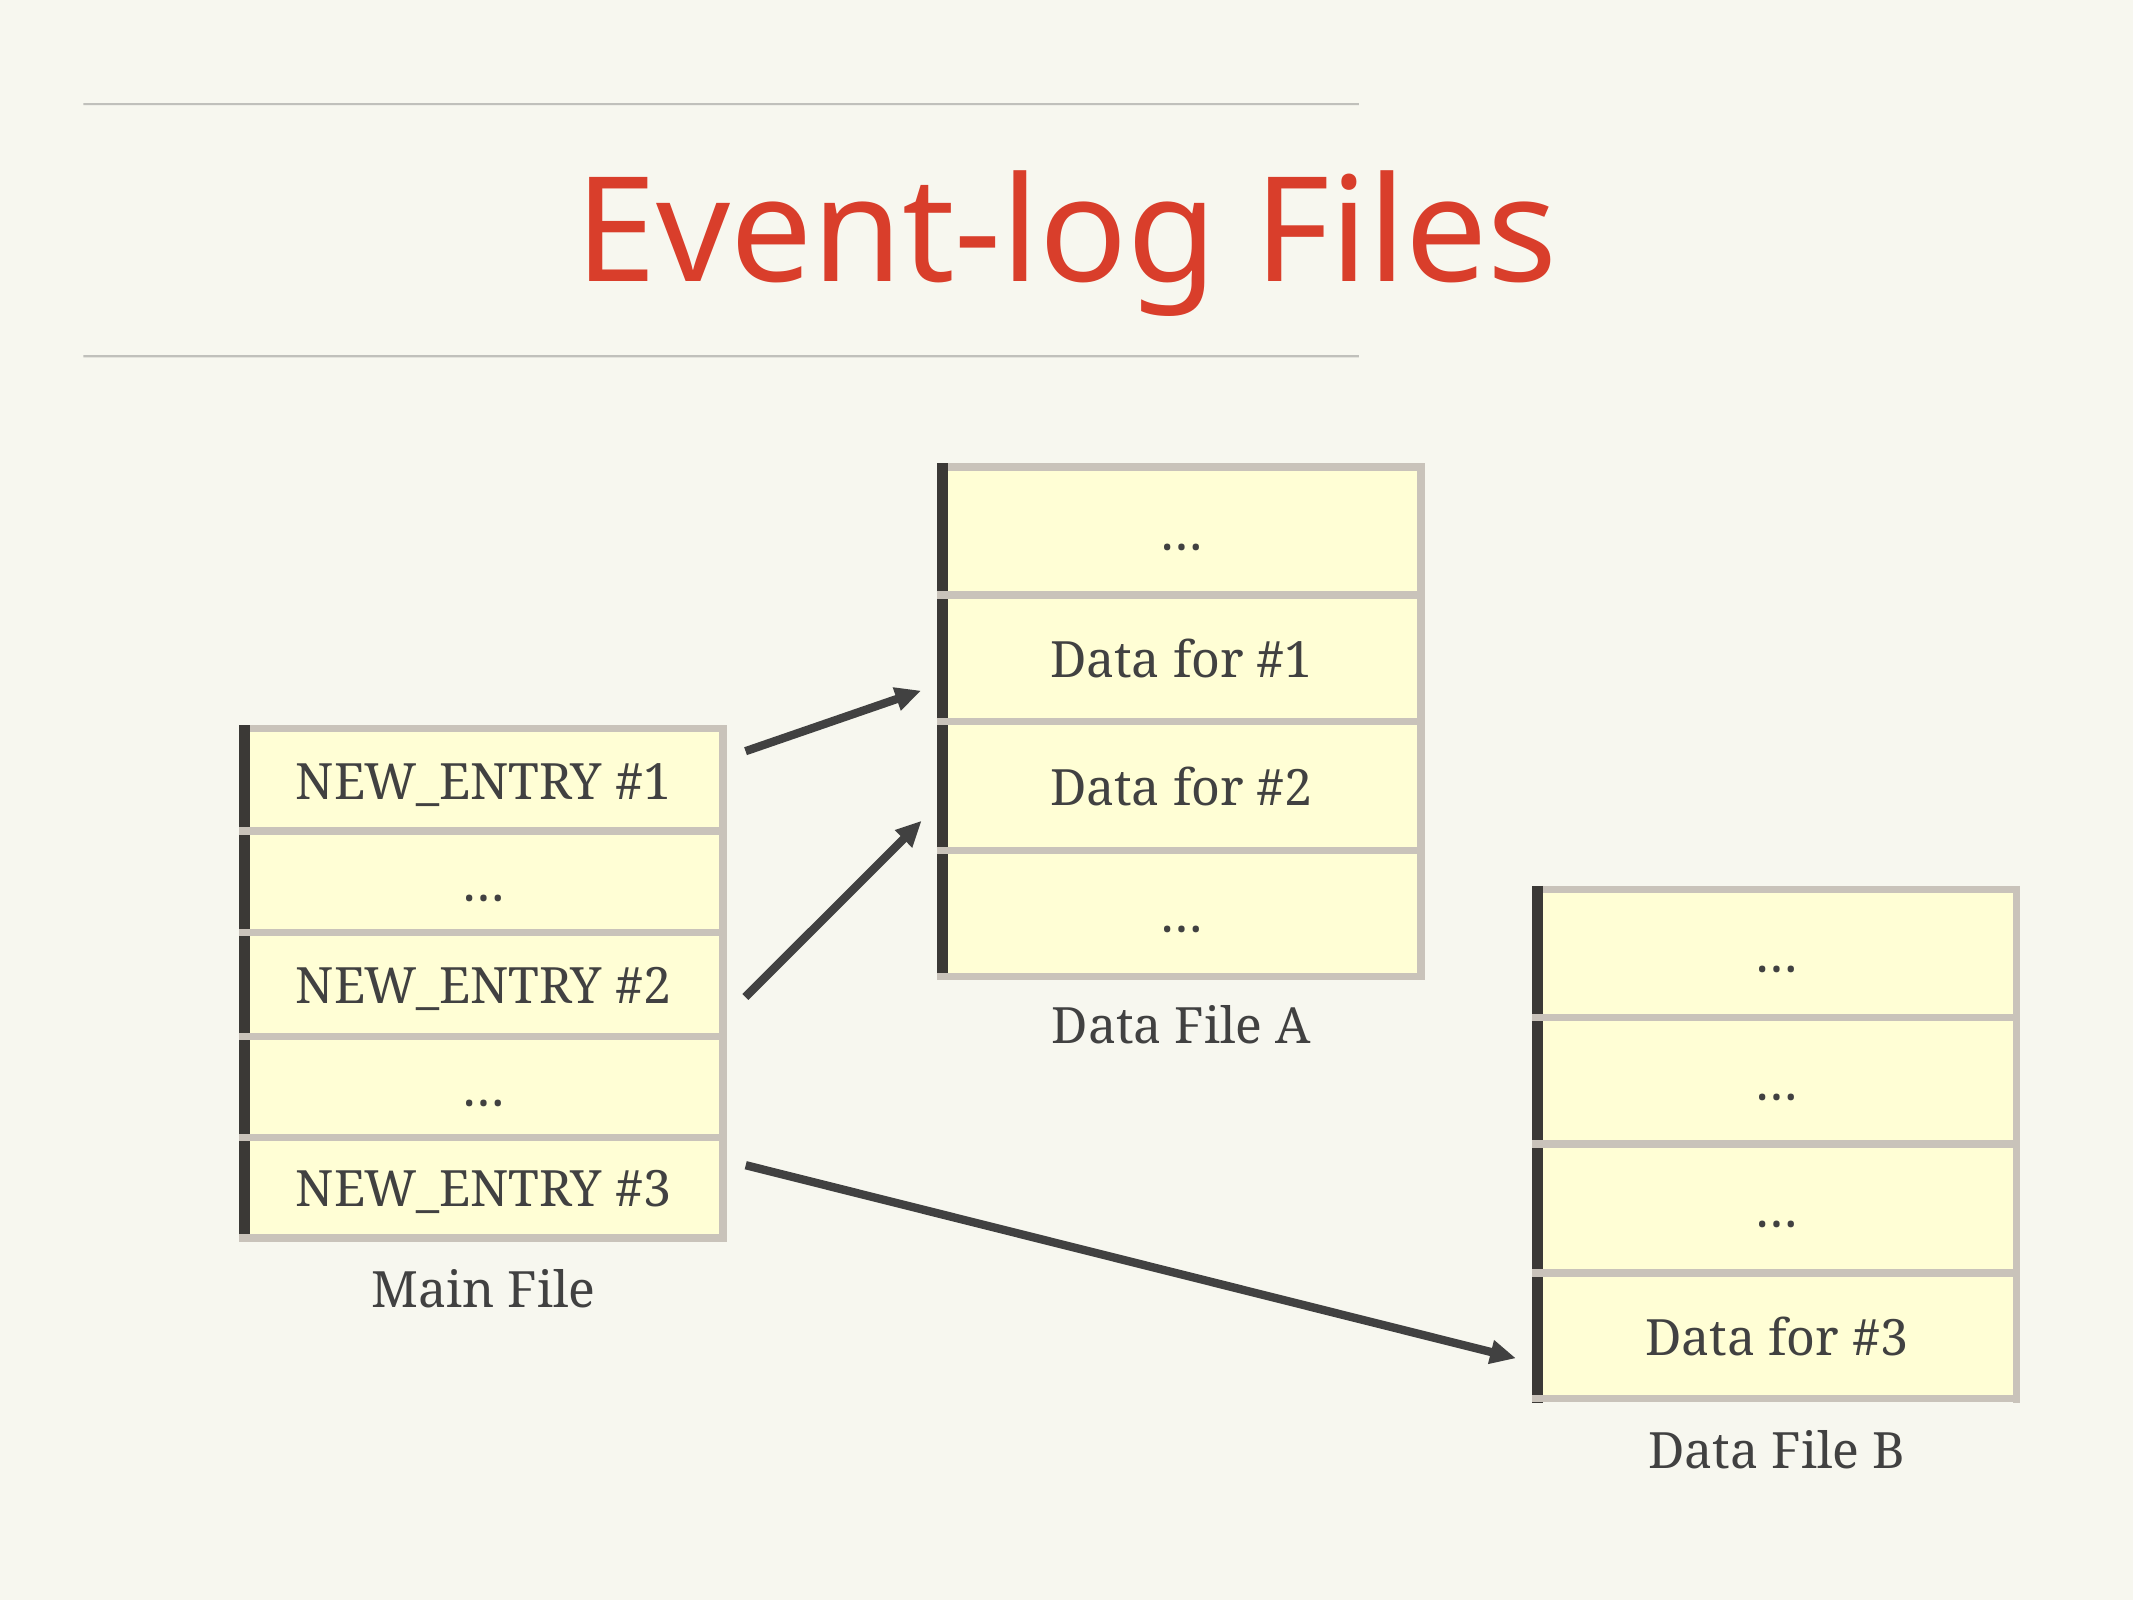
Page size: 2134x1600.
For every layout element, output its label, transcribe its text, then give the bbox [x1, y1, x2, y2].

table_header NEW_ENTRY #1 [250, 732, 719, 827]
table_cell Data for #1 [948, 599, 1417, 718]
table_cell … [948, 854, 1417, 973]
table_header … [948, 471, 1417, 591]
text_box Main File [356, 1246, 611, 1330]
table_cell … [1543, 1148, 2013, 1269]
table_cell Data for #2 [948, 725, 1417, 847]
table_cell Data for #3 [1543, 1277, 2013, 1395]
table_header … [1543, 893, 2013, 1014]
table_cell … [250, 835, 719, 929]
text_box Data File B [1633, 1407, 1921, 1491]
text_box Data File A [1037, 982, 1326, 1067]
table_cell NEW_ENTRY #3 [250, 1141, 719, 1234]
table_cell … [250, 1040, 719, 1134]
table_cell … [1543, 1021, 2013, 1140]
table_cell NEW_ENTRY #2 [250, 936, 719, 1033]
title Event-log Files [83, 131, 2050, 332]
